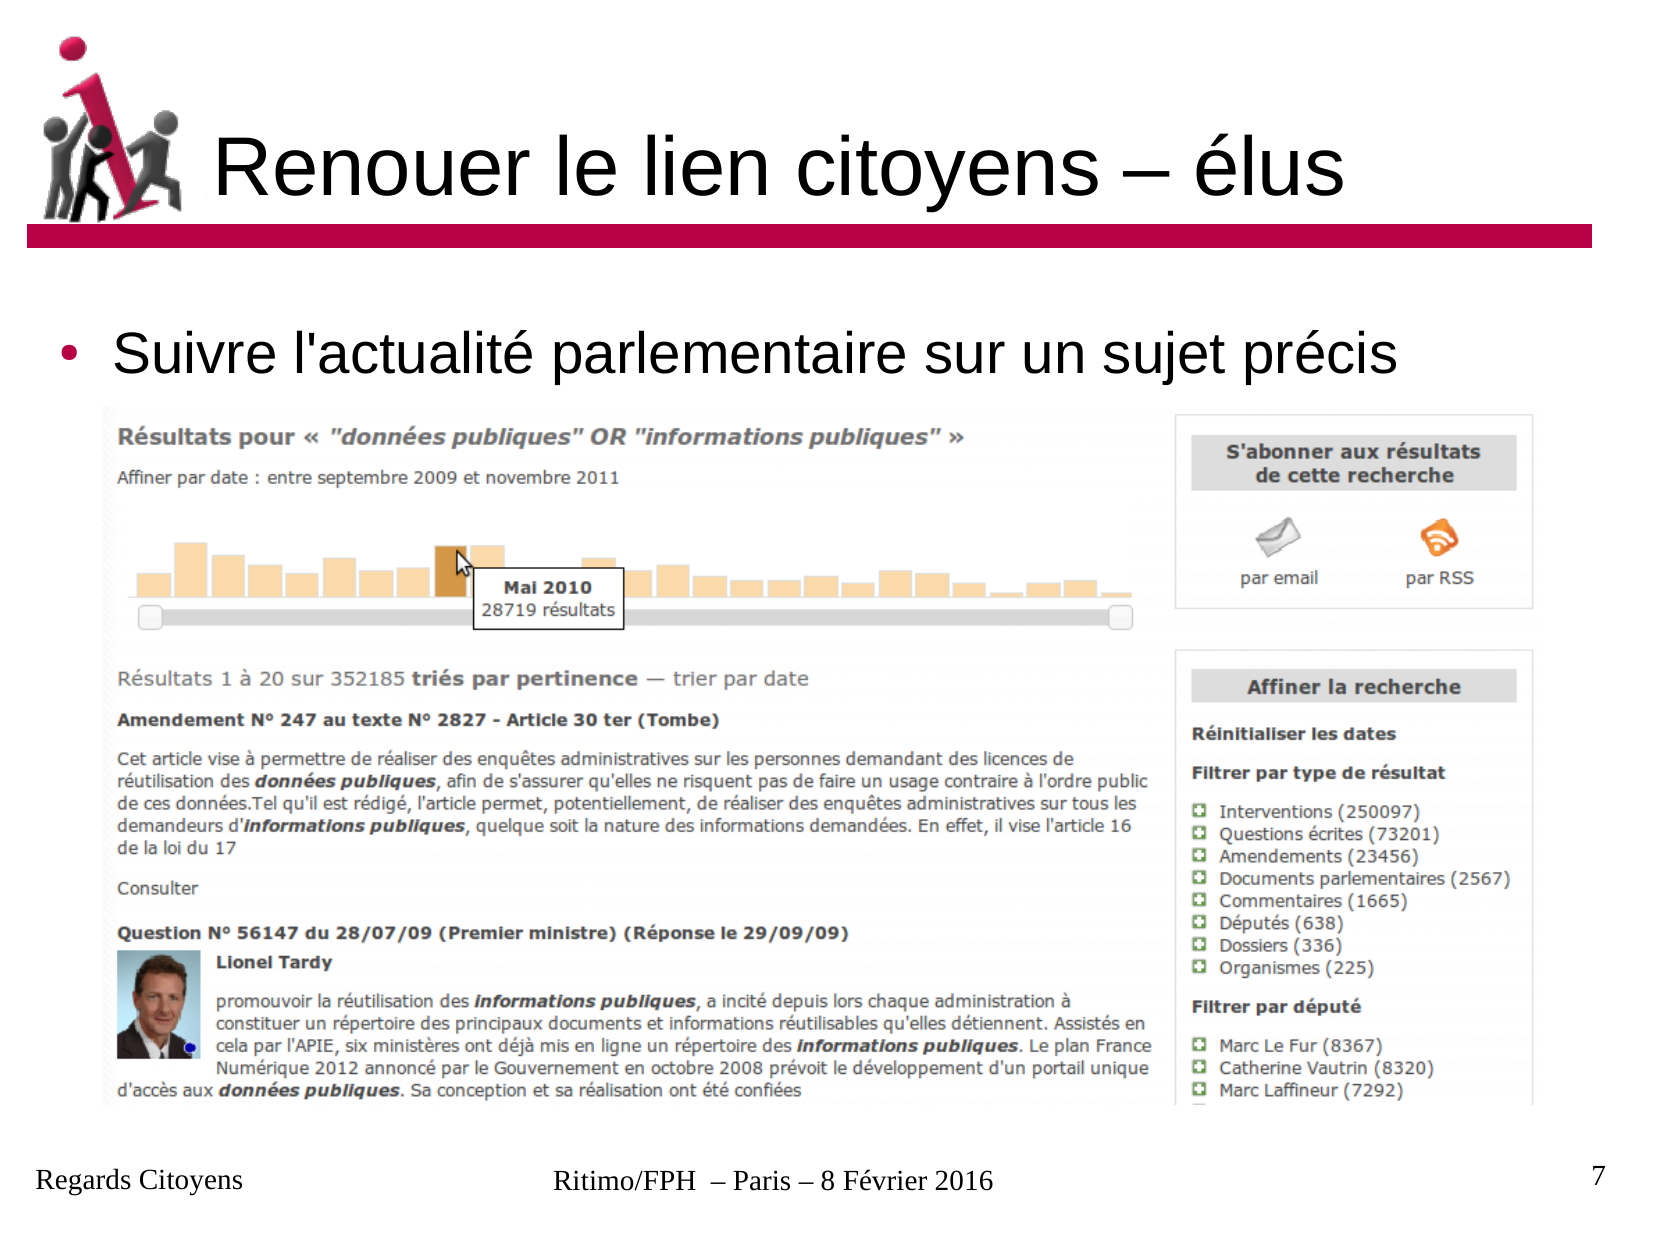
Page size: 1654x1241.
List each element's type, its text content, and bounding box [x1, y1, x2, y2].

picture [102, 406, 1542, 1105]
picture [27, 31, 208, 224]
title Renouer le lien citoyens – élus [212, 70, 1601, 264]
list Suivre l'actualité parlementaire sur un sujet précis [41, 321, 1636, 1140]
